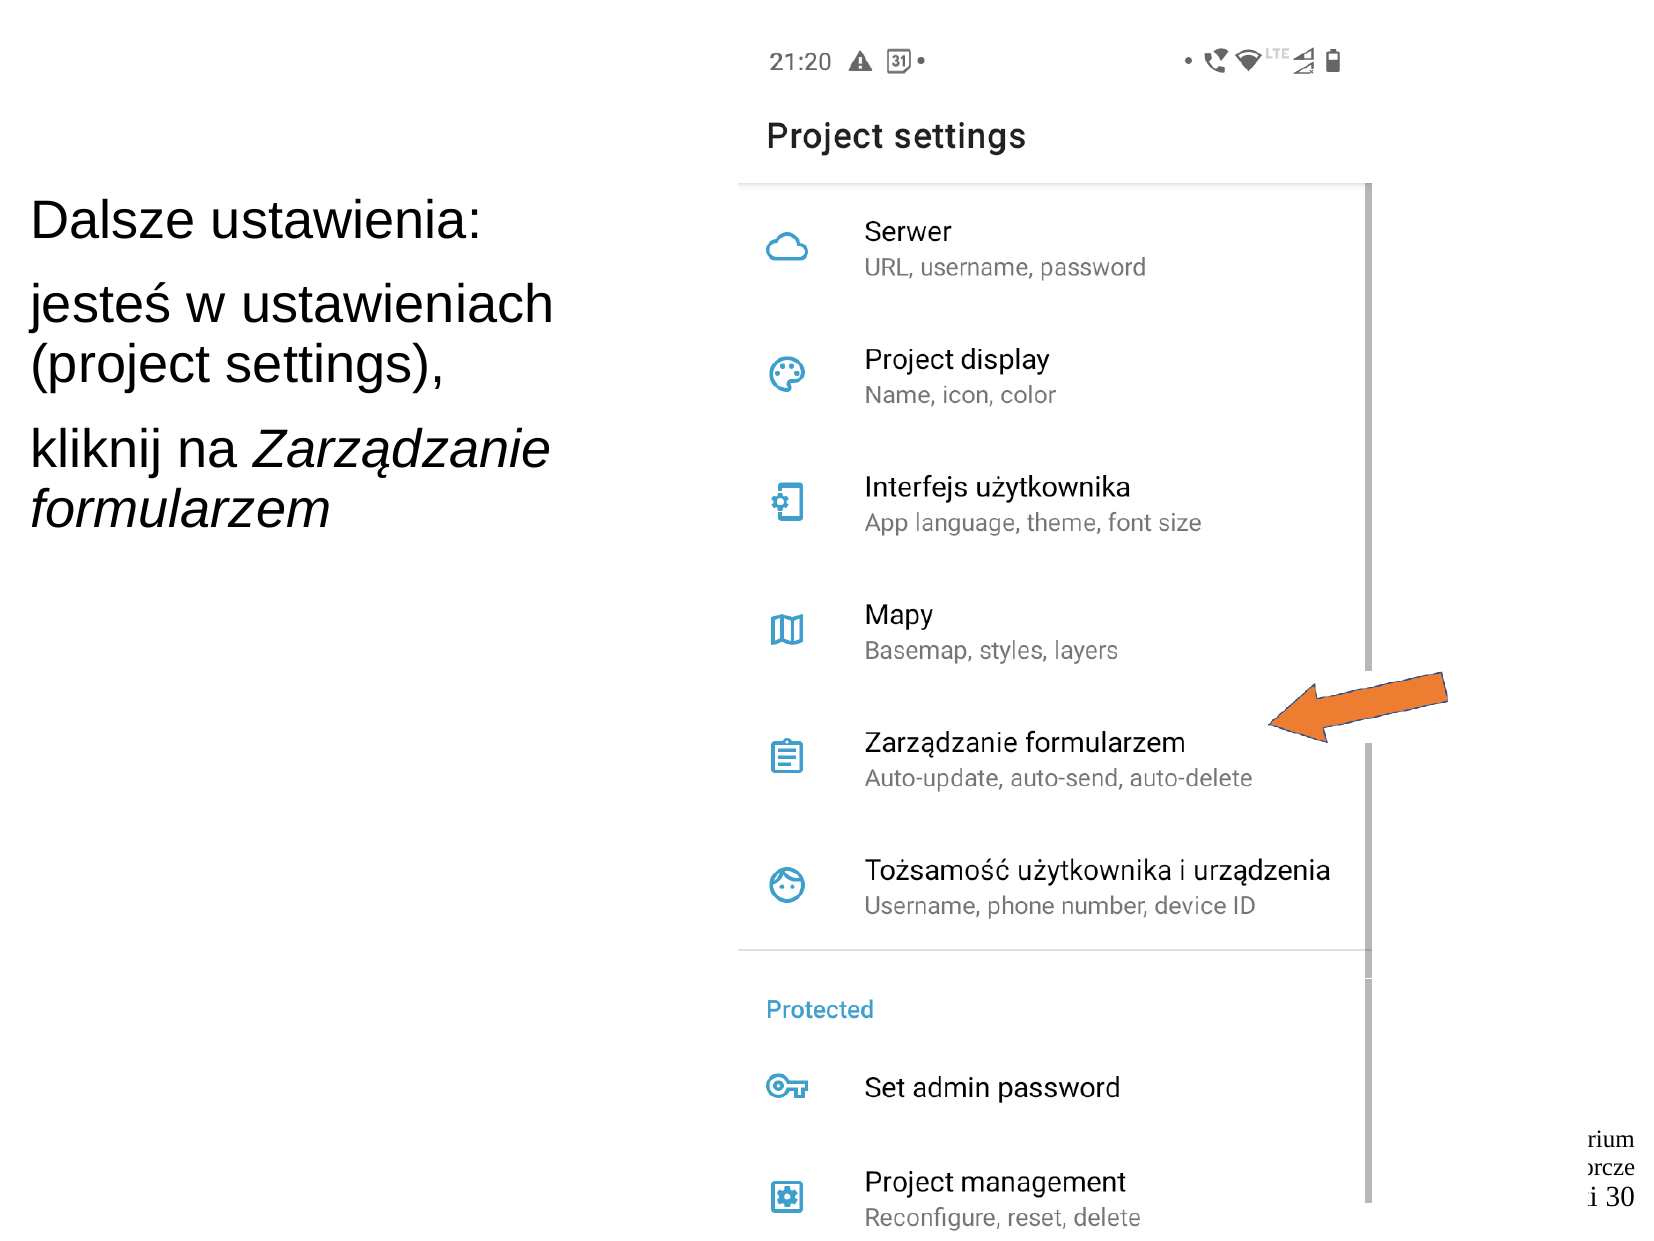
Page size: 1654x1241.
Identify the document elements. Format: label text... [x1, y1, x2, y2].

picture [615, 2, 1588, 1241]
list Dalsze ustawienia: jesteś w ustawieniach (project settings), kliknij na Zarządzanie formularzem [30, 105, 615, 1081]
